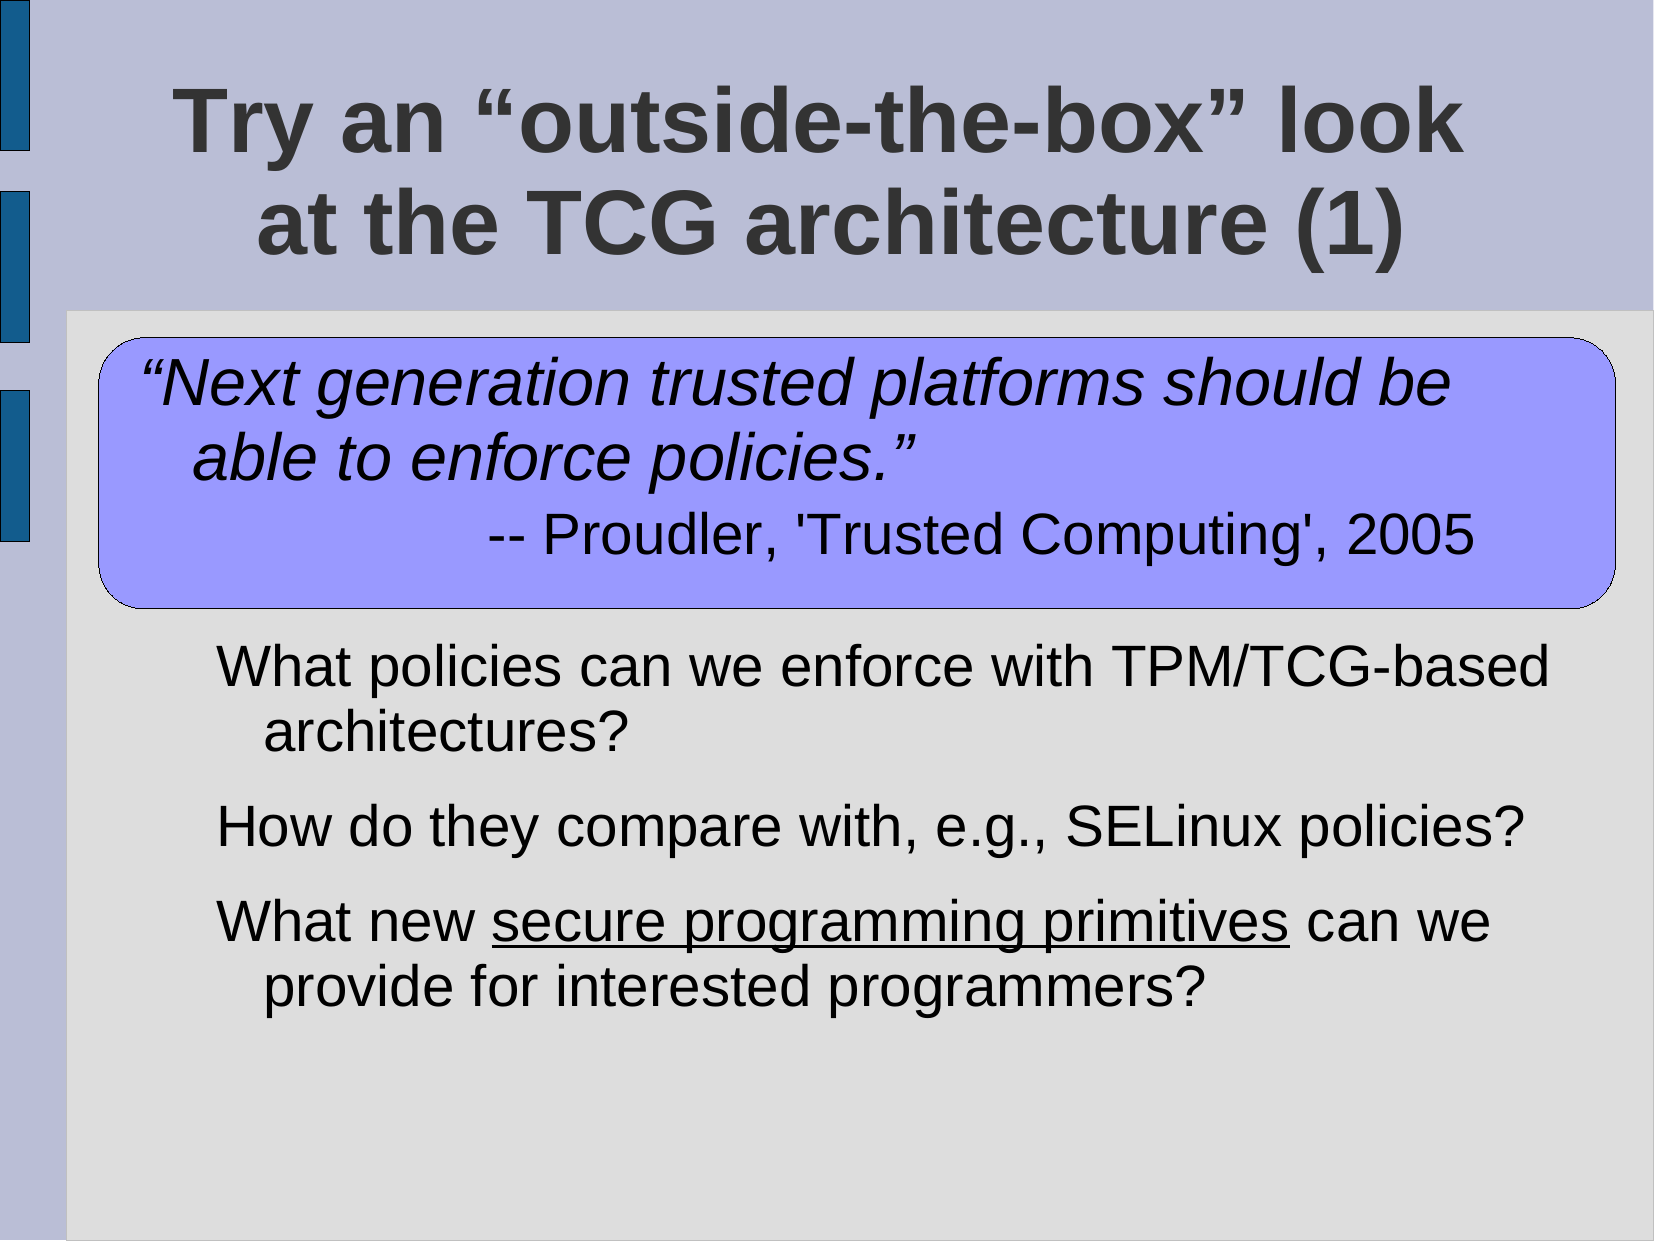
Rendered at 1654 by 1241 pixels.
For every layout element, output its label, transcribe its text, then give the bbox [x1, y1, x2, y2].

list “Next generation trusted platforms should be able to enforce policies.” -- Proudler, 'Trusted Computing', 2005 What policies can we enforce with TPM/TCG-based architectures? How do they compare with, e.g., SELinux policies? What new secure programming primitives can we provide for interested programmers? [121, 344, 1595, 1127]
text_box [98, 337, 1594, 603]
title Try an “outside-the-box” look at the TCG architecture (1) [126, 53, 1539, 291]
text_box [1595, 345, 1616, 602]
